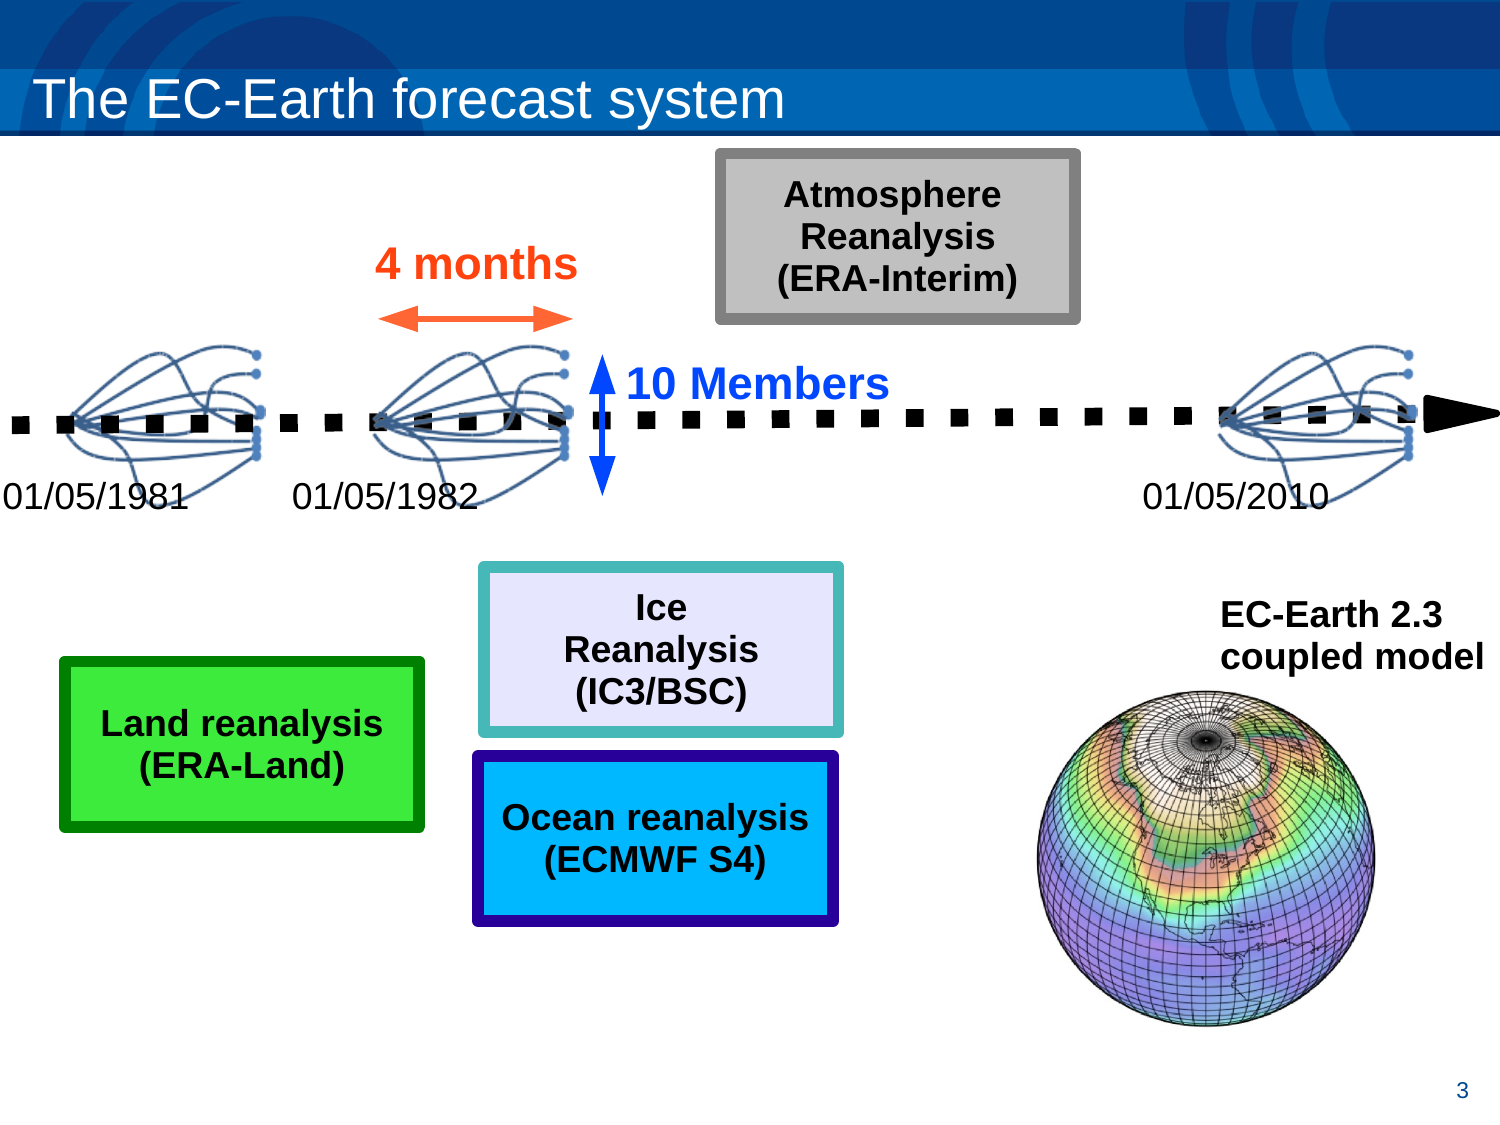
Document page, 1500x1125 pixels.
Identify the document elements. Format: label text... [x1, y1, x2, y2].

title The EC-Earth forecast system [17, 7, 1483, 138]
text_box 01/05/1982 [277, 468, 494, 525]
picture [1015, 685, 1382, 1075]
text_box 01/05/2010 [1127, 468, 1345, 525]
text_box Atmosphere Reanalysis (ERA-Interim) [720, 153, 1075, 319]
text_box Ice Reanalysis (IC3/BSC) [484, 566, 839, 733]
slide_number <number> [1411, 1042, 1484, 1111]
text_box Ocean reanalysis (ECMWF S4) [478, 755, 833, 922]
picture [64, 344, 266, 522]
picture [0, 0, 1500, 136]
picture [371, 344, 574, 522]
text_box 01/05/1981 [0, 468, 205, 525]
text_box 10 Members [611, 350, 906, 417]
picture [1216, 344, 1418, 522]
text_box Land reanalysis (ERA-Land) [64, 661, 420, 827]
text_box 4 months [360, 230, 594, 297]
text_box EC-Earth 2.3 coupled model [1205, 586, 1500, 686]
